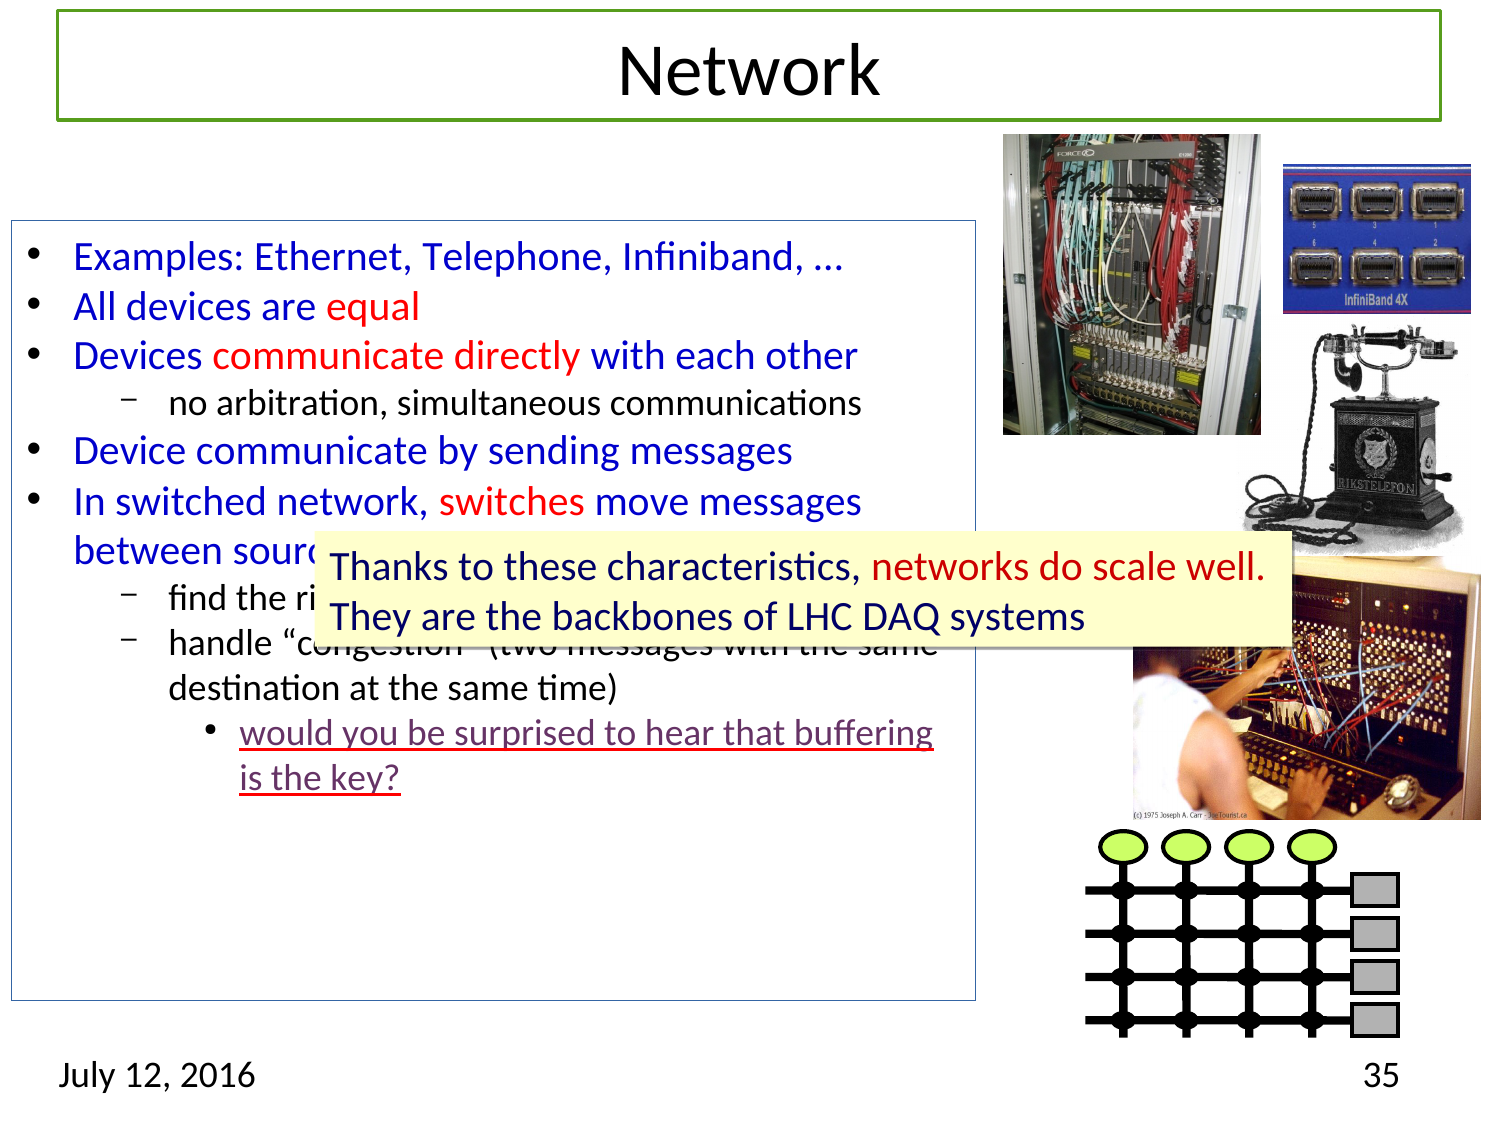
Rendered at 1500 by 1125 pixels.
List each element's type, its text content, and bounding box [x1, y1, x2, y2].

text_box [1238, 926, 1260, 942]
text_box [1288, 831, 1336, 863]
text_box [1351, 917, 1398, 950]
title Network [57, 10, 1441, 121]
text_box [1175, 883, 1197, 898]
text_box [1301, 969, 1323, 985]
text_box [1112, 1013, 1134, 1028]
text_box [1351, 1004, 1398, 1037]
text_box [1112, 969, 1134, 985]
text_box [1301, 883, 1323, 898]
text_box [1238, 969, 1260, 985]
text_box [1226, 831, 1273, 863]
text_box [1301, 1013, 1323, 1028]
text_box [1100, 831, 1147, 863]
text_box [1238, 883, 1260, 898]
text_box Thanks to these characteristics, networks do scale well. They are the backbones of LHC DAQ systems [314, 531, 1293, 647]
picture [1003, 134, 1481, 820]
text_box [1351, 961, 1398, 993]
text_box [1351, 874, 1398, 907]
text_box [1301, 926, 1323, 942]
text_box [1163, 831, 1210, 863]
text_box [1175, 969, 1197, 985]
text_box [1112, 883, 1134, 898]
text_box Examples: Ethernet, Telephone, Infiniband, … All devices are equal Devices communicate directly with each other no arbitration, simultaneous communications Device communicate by sending messages In switched network, switches move messages between sources and destinations find the right path handle “congestion” (two messages with the same destination at the same time) would you be surprised to hear that buffering is the key? [11, 220, 976, 1001]
text_box [1175, 1013, 1197, 1028]
text_box [1175, 926, 1197, 942]
text_box [1112, 926, 1134, 942]
text_box [1238, 1013, 1260, 1028]
